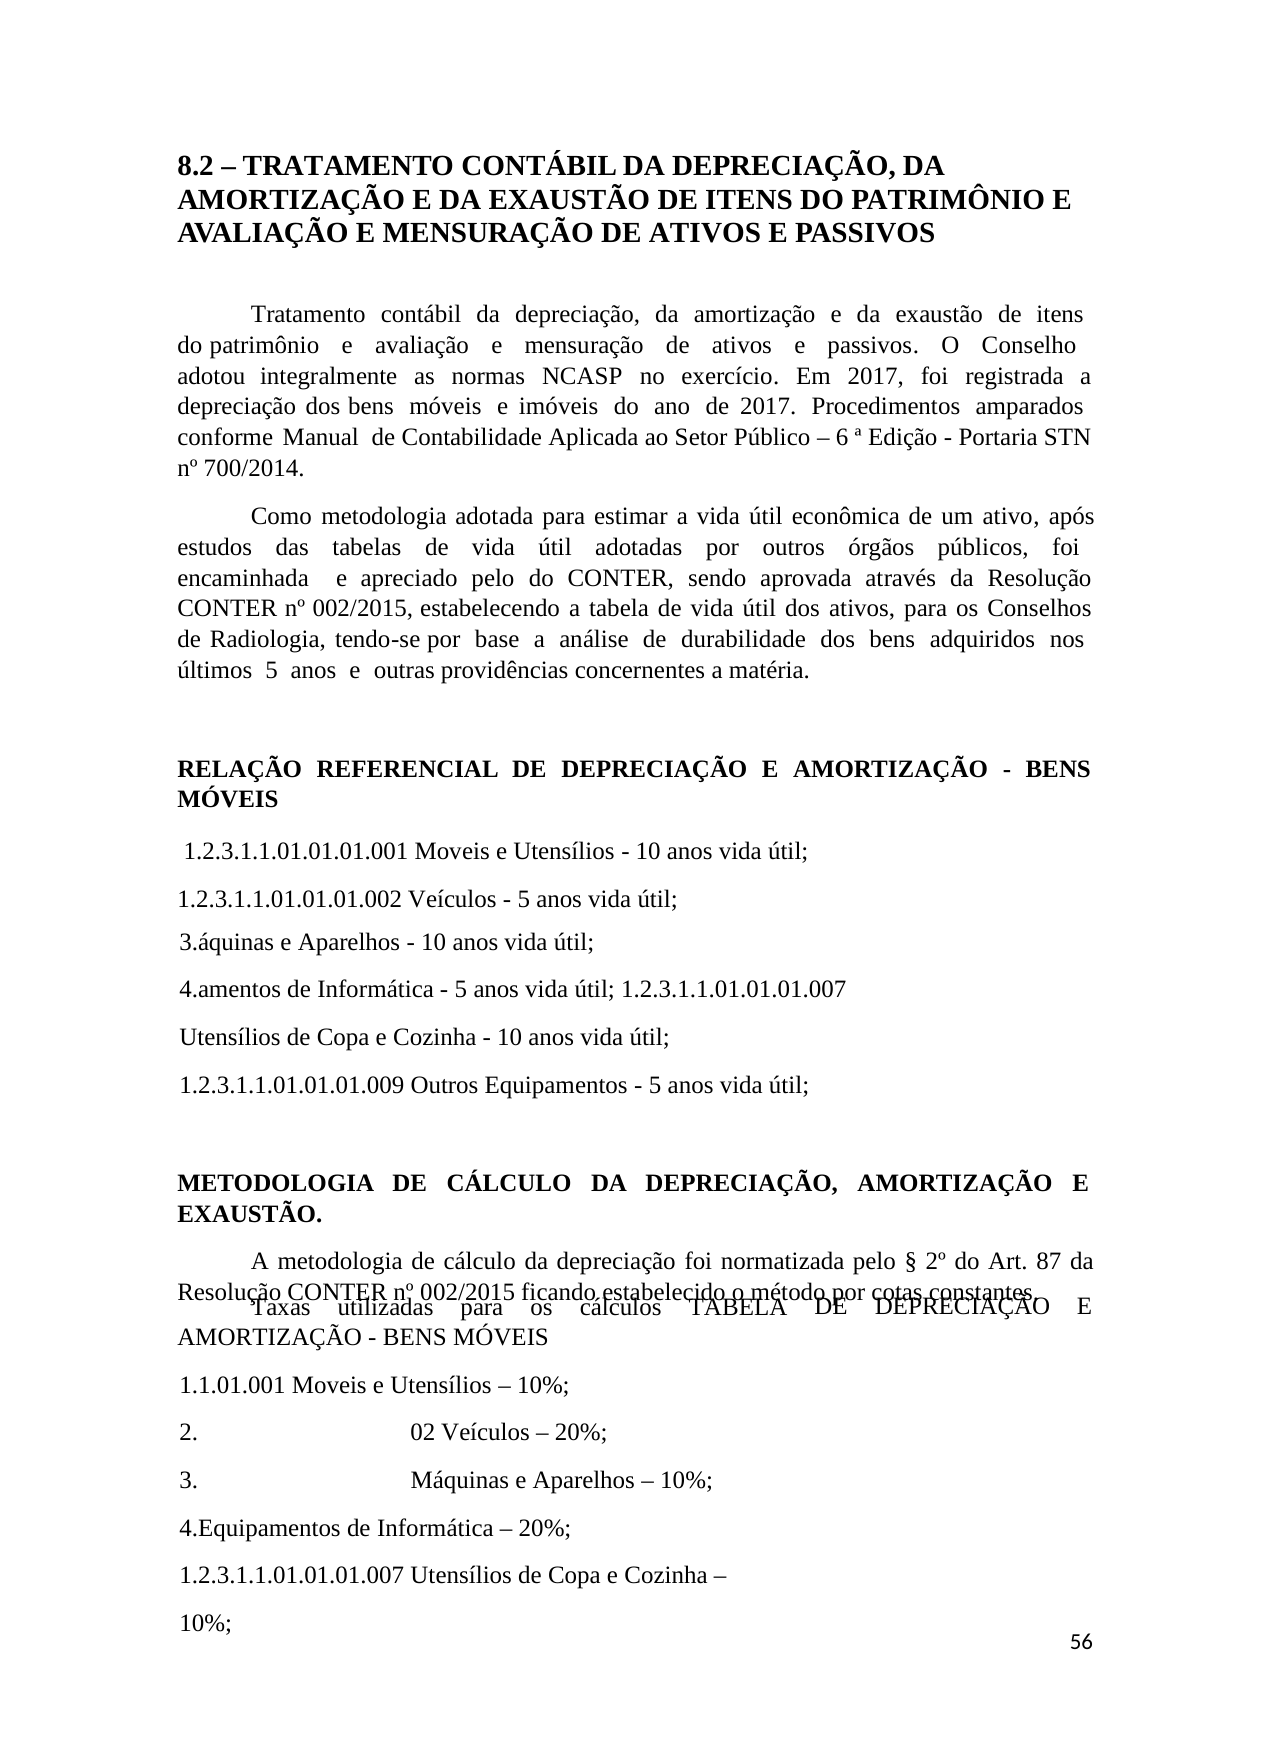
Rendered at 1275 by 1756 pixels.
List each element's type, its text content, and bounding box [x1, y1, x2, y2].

text_box 8.2 – TRATAMENTO CONTÁBIL DA DEPRECIAÇÃO, DA AMORTIZAÇÃO E DA EXAUSTÃO DE ITENS DO PATRIMÔNIO E AVALIAÇÃO E MENSURAÇÃO DE ATIVOS E PASSIVOS Tratamento contábil da depreciação, da amortização e da exaustão de itens do patrimônio e avaliação e mensuração de ativos e passivos. O Conselho adotou integralmente as normas NCASP no exercício. Em 2017, foi registrada a depreciação dos bens móveis e imóveis do ano de 2017. Procedimentos amparados conforme Manual de Contabilidade Aplicada ao Setor Público – 6 ª Edição - Portaria STN nº 700/2014. Como metodologia adotada para estimar a vida útil econômica de um ativo, após estudos das tabelas de vida útil adotadas por outros órgãos públicos, foi encaminhada e apreciado pelo do CONTER, sendo aprovada através da Resolução CONTER nº 002/2015, estabelecendo a tabela de vida útil dos ativos, para os Conselhos de Radiologia, tendo-se por base a análise de durabilidade dos bens adquiridos nos últimos 5 anos e outras providências concernentes a matéria. RELAÇÃO REFERENCIAL DE DEPRECIAÇÃO E AMORTIZAÇÃO - BENS MÓVEIS 1.2.3.1.1.01.01.01.001 Moveis e Utensílios - 10 anos vida útil; 1.2.3.1.1.01.01.01.002 Veículos - 5 anos vida útil; áquinas e Aparelhos - 10 anos vida útil; amentos de Informática - 5 anos vida útil; 1.2.3.1.1.01.01.01.007 Utensílios de Copa e Cozinha - 10 anos vida útil; 1.2.3.1.1.01.01.01.009 Outros Equipamentos - 5 anos vida útil; METODOLOGIA DE CÁLCULO DA DEPRECIAÇÃO, AMORTIZAÇÃO E EXAUSTÃO. A metodologia de cálculo da depreciação foi normatizada pelo § 2º do Art. 87 da Resolução CONTER nº 002/2015 ficando estabelecido o método por cotas constantes. [175, 148, 1096, 1271]
text_box DE DEPRECIAÇÃO E [812, 1289, 1095, 1319]
text_box 55 [1065, 1626, 1098, 1654]
text_box Taxas utilizadas para os cálculos TABELA AMORTIZAÇÃO - BENS MÓVEIS 1.01.001 Moveis e Utensílios – 10%; 02 Veículos – 20%; Máquinas e Aparelhos – 10%; Equipamentos de Informática – 20%; 1.2.3.1.1.01.01.01.007 Utensílios de Copa e Cozinha – 10%; [175, 1289, 790, 1589]
